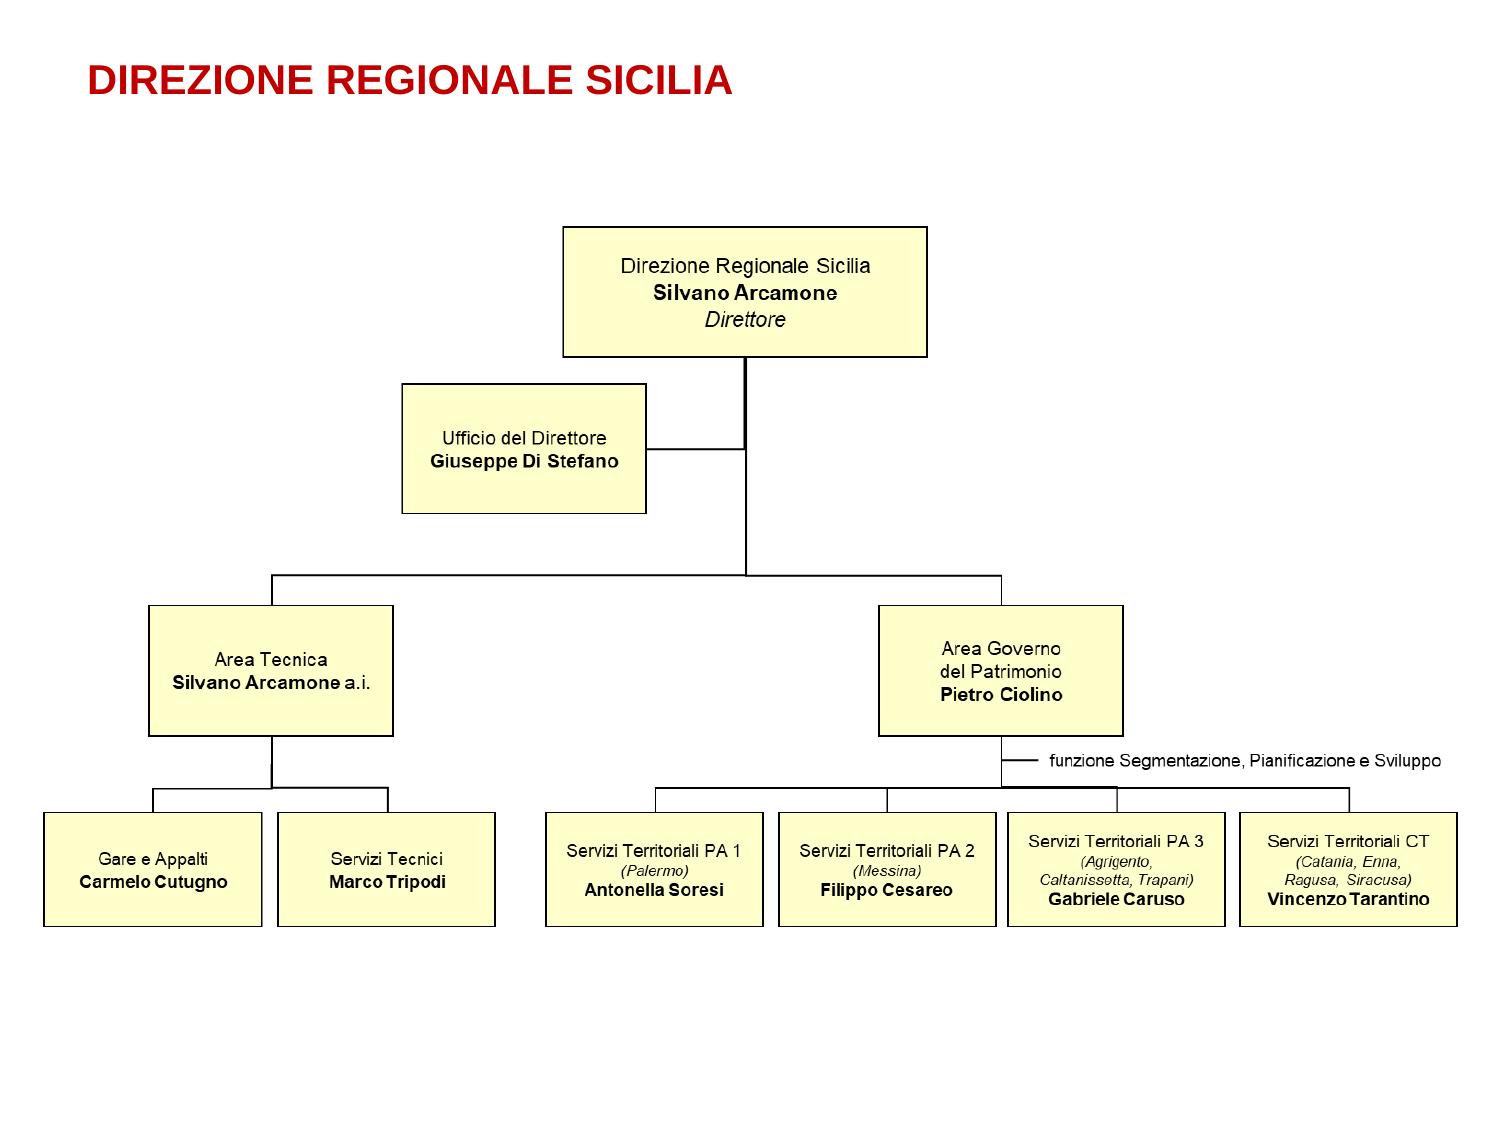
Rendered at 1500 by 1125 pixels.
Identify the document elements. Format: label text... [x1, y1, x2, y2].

picture [43, 226, 1487, 927]
text_box DIREZIONE REGIONALE SICILIA [72, 45, 1462, 128]
